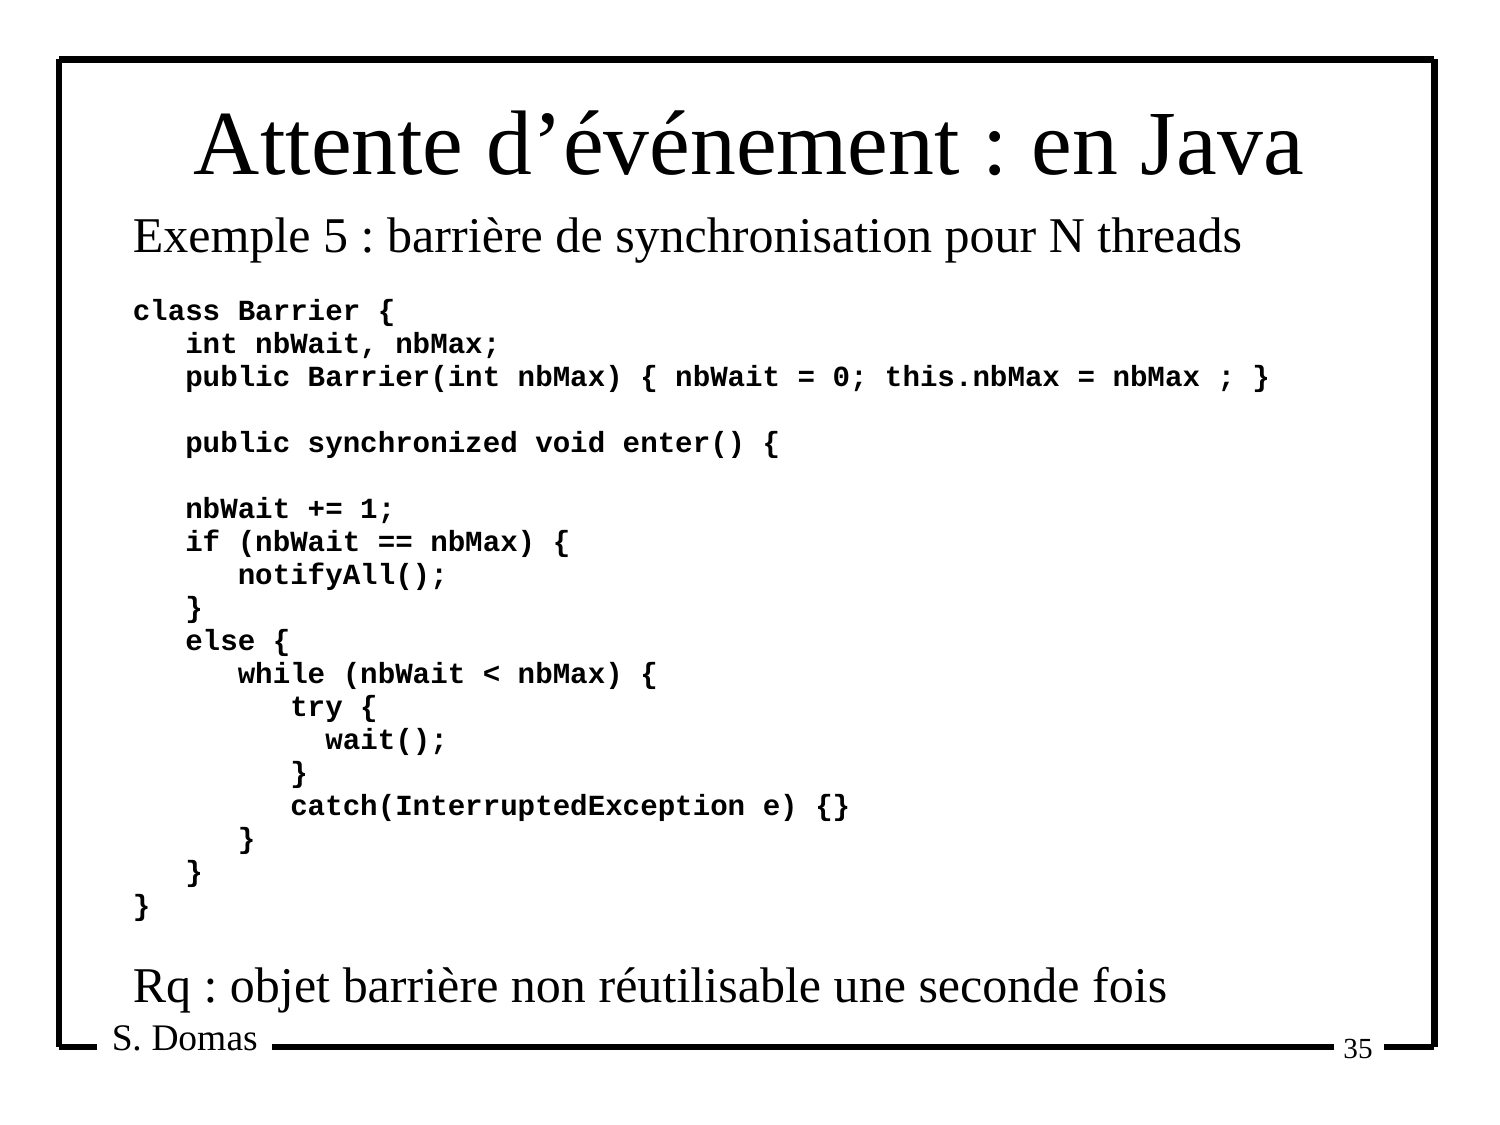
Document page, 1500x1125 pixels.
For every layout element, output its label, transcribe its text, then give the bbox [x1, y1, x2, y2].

title Attente d’événement : en Java [112, 49, 1388, 238]
text_box Exemple 5 : barrière de synchronisation pour N threads class Barrier { int nbWait, nbMax; public Barrier(int nbMax) { nbWait = 0; this.nbMax = nbMax ; } public synchronized void enter() { nbWait += 1; if (nbWait == nbMax) { notifyAll(); } else { while (nbWait < nbMax) { try { wait(); } catch(InterruptedException e) {} } } } Rq : objet barrière non réutilisable une seconde fois [118, 238, 1388, 1034]
text_box S. Domas [97, 1009, 273, 1067]
